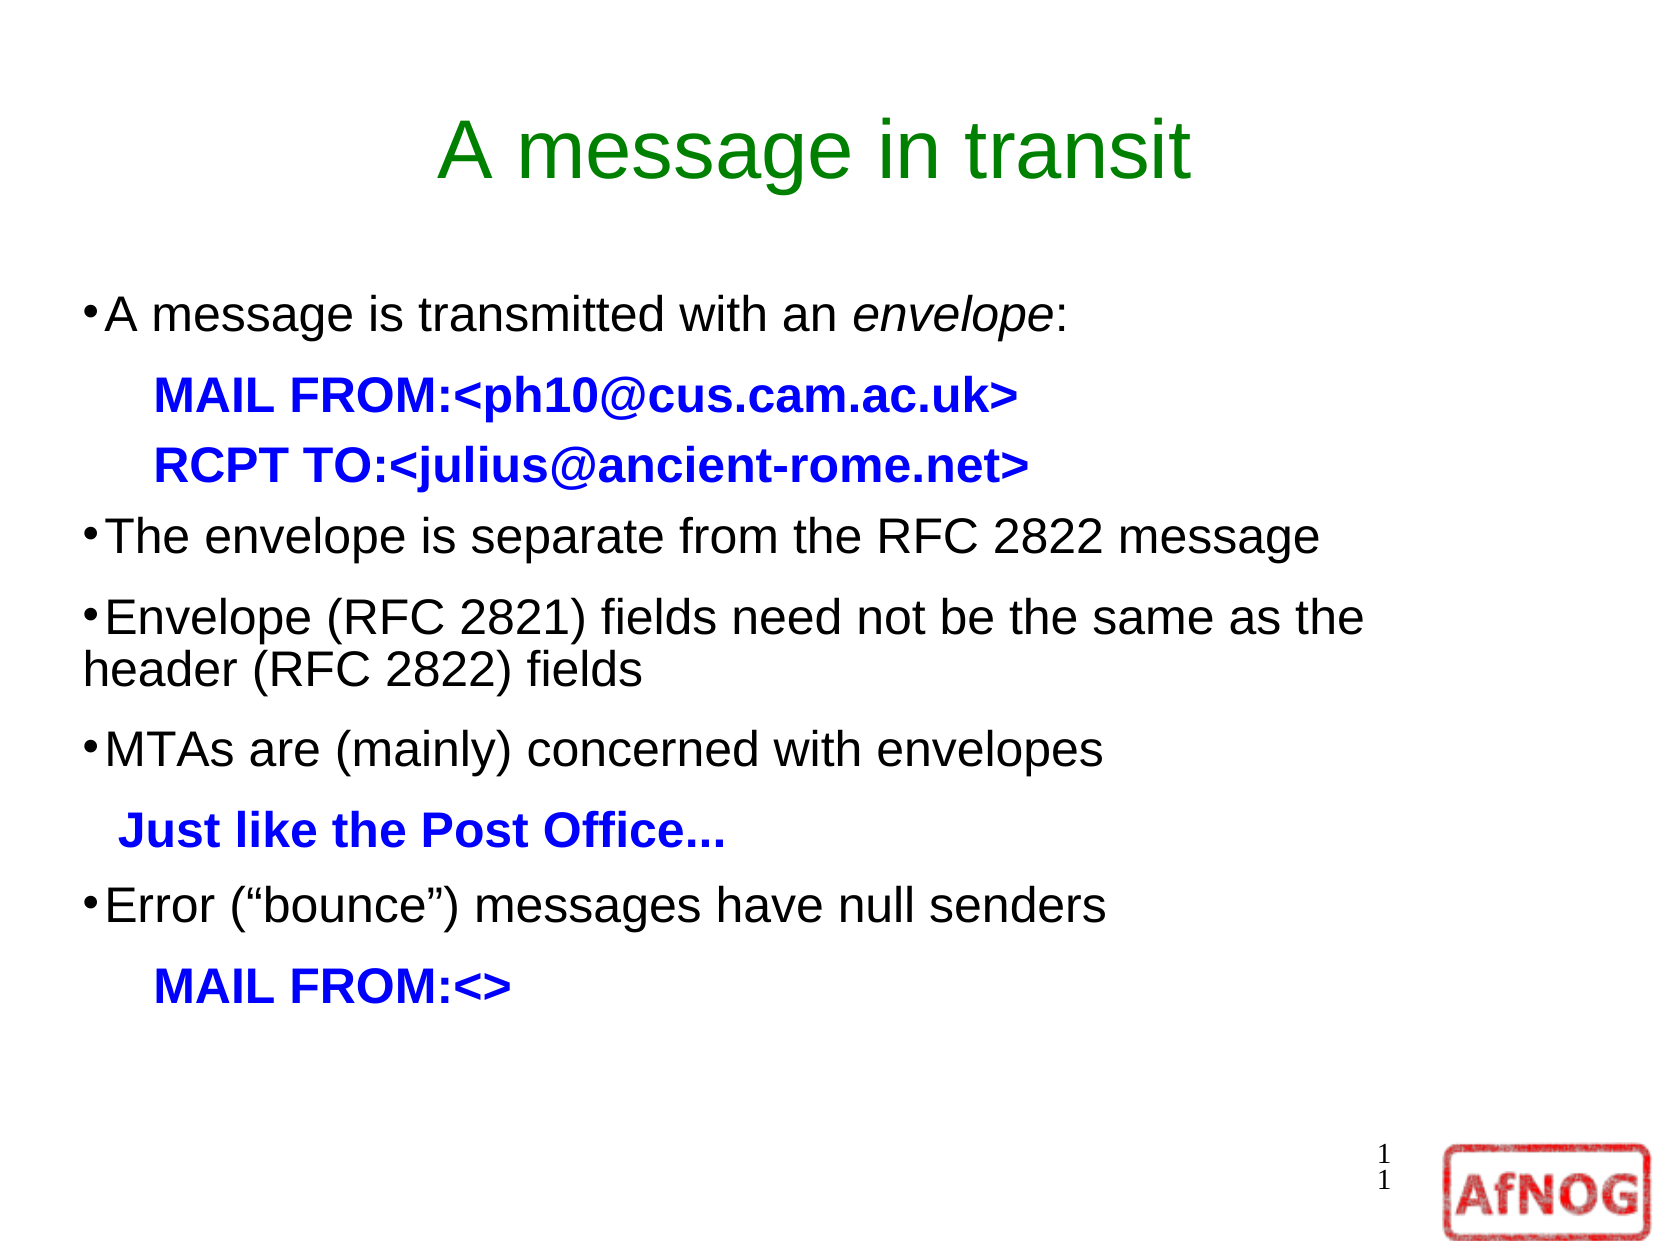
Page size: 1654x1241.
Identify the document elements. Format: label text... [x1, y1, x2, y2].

picture [1571, 1141, 1654, 1241]
list A message is transmitted with an envelope: MAIL FROM:<ph10@cus.cam.ac.uk> RCPT TO:<julius@ancient-rome.net> The envelope is separate from the RFC 2822 message Envelope (RFC 2821) fields need not be the same as the header (RFC 2822) fields MTAs are (mainly) concerned with envelopes Just like the Post Office... Error (“bounce”) messages have null senders MAIL FROM:<> [82, 290, 1571, 1241]
title A message in transit [82, 15, 1571, 290]
